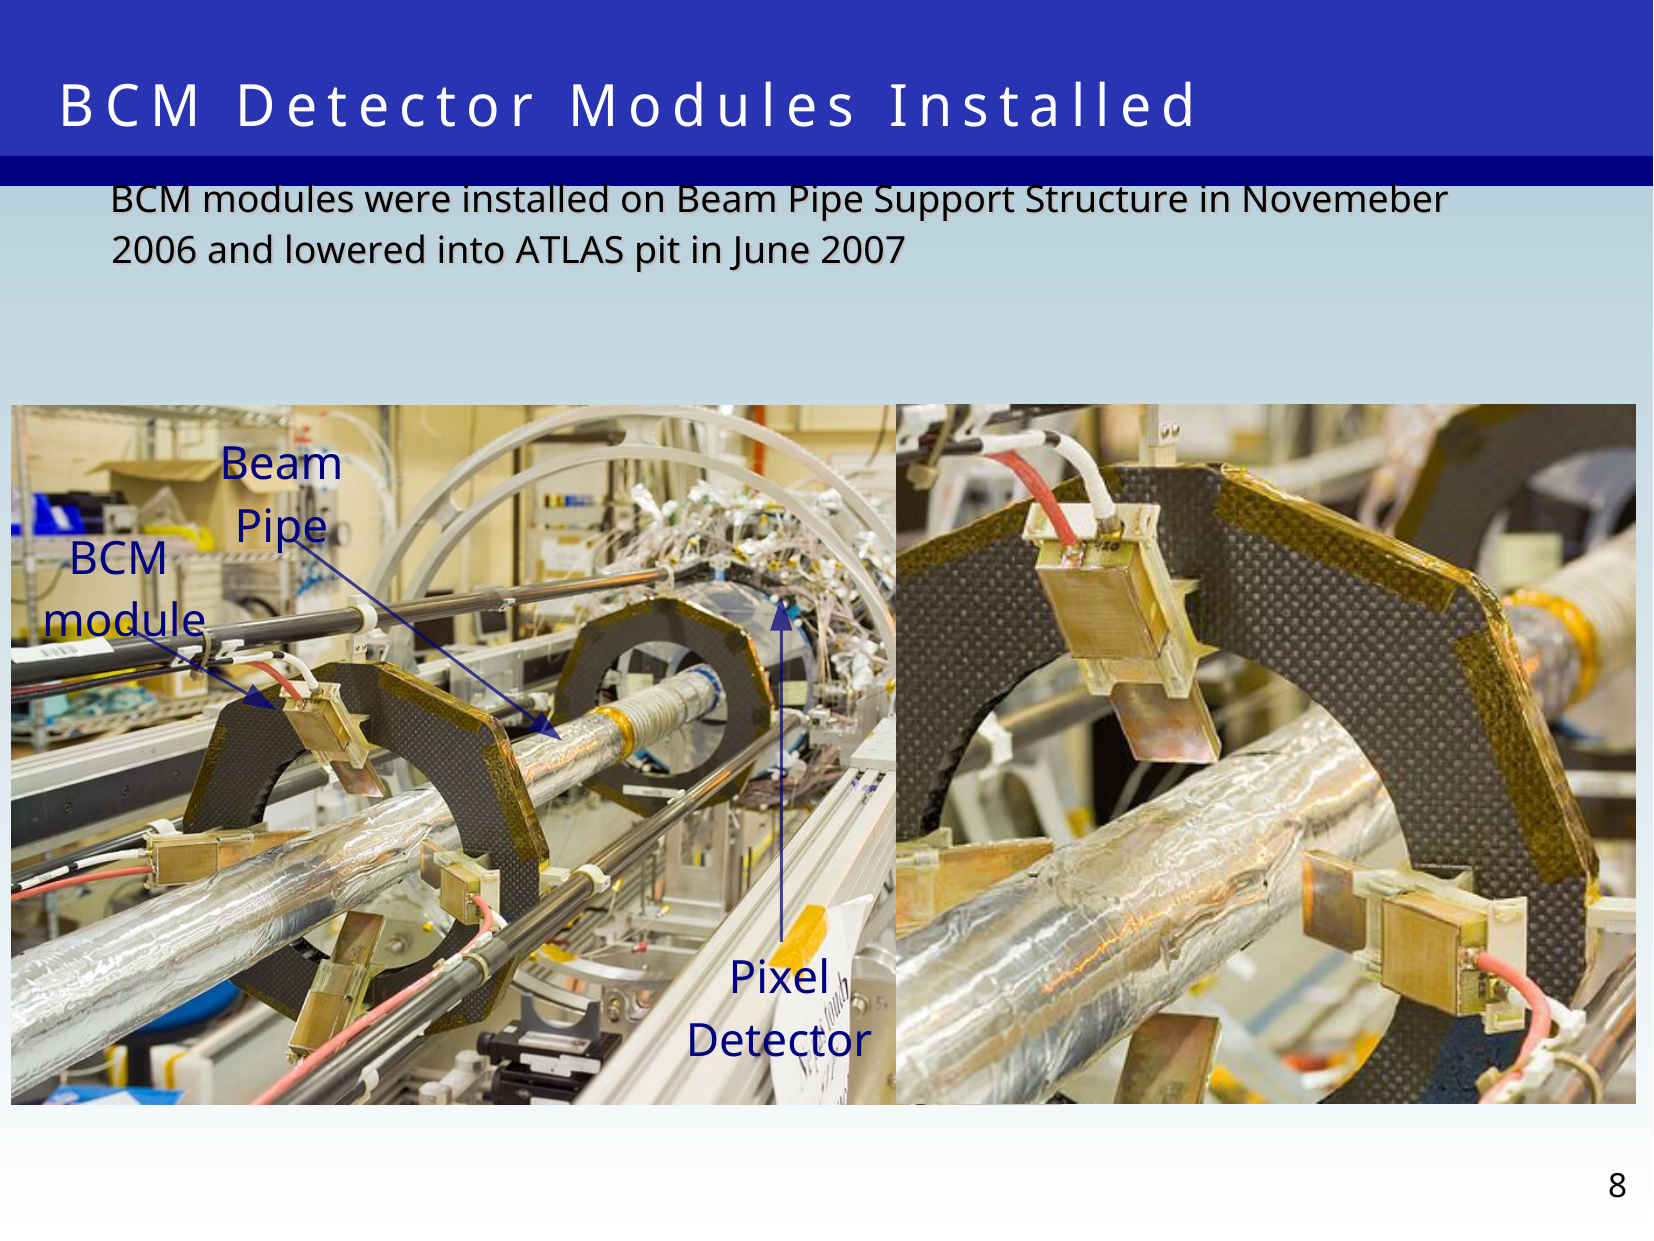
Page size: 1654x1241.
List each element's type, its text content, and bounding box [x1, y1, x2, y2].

subtitle BCM modules were installed on Beam Pipe Support Structure in Novemeber 2006 and lowered into ATLAS pit in June 2007 [28, 251, 1470, 368]
text_box BCM module [27, 517, 208, 644]
text_box Pixel Detector [671, 937, 871, 1063]
title BCM Detector Modules Installed [58, 29, 1613, 178]
text_box Beam Pipe [204, 423, 347, 549]
picture [11, 404, 1636, 1105]
